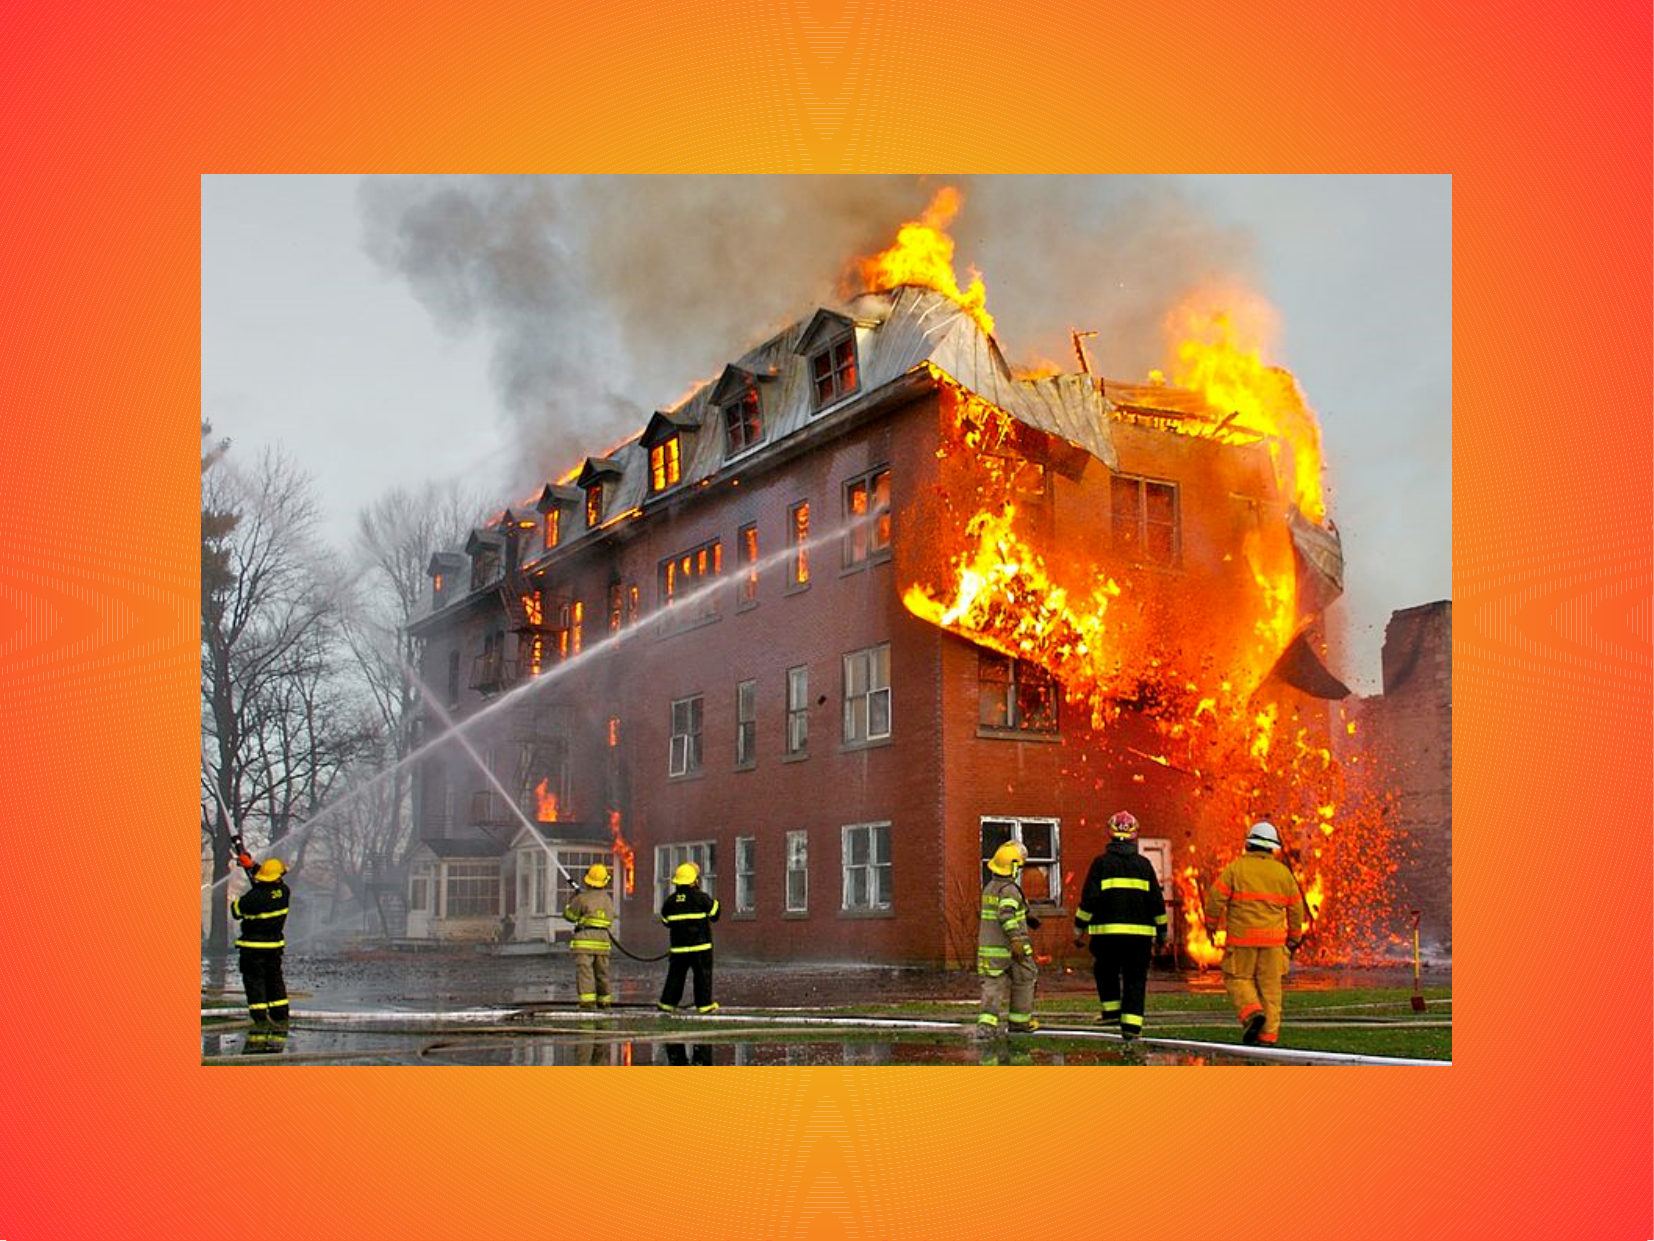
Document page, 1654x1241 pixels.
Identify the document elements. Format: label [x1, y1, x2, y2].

picture [201, 174, 1452, 1066]
